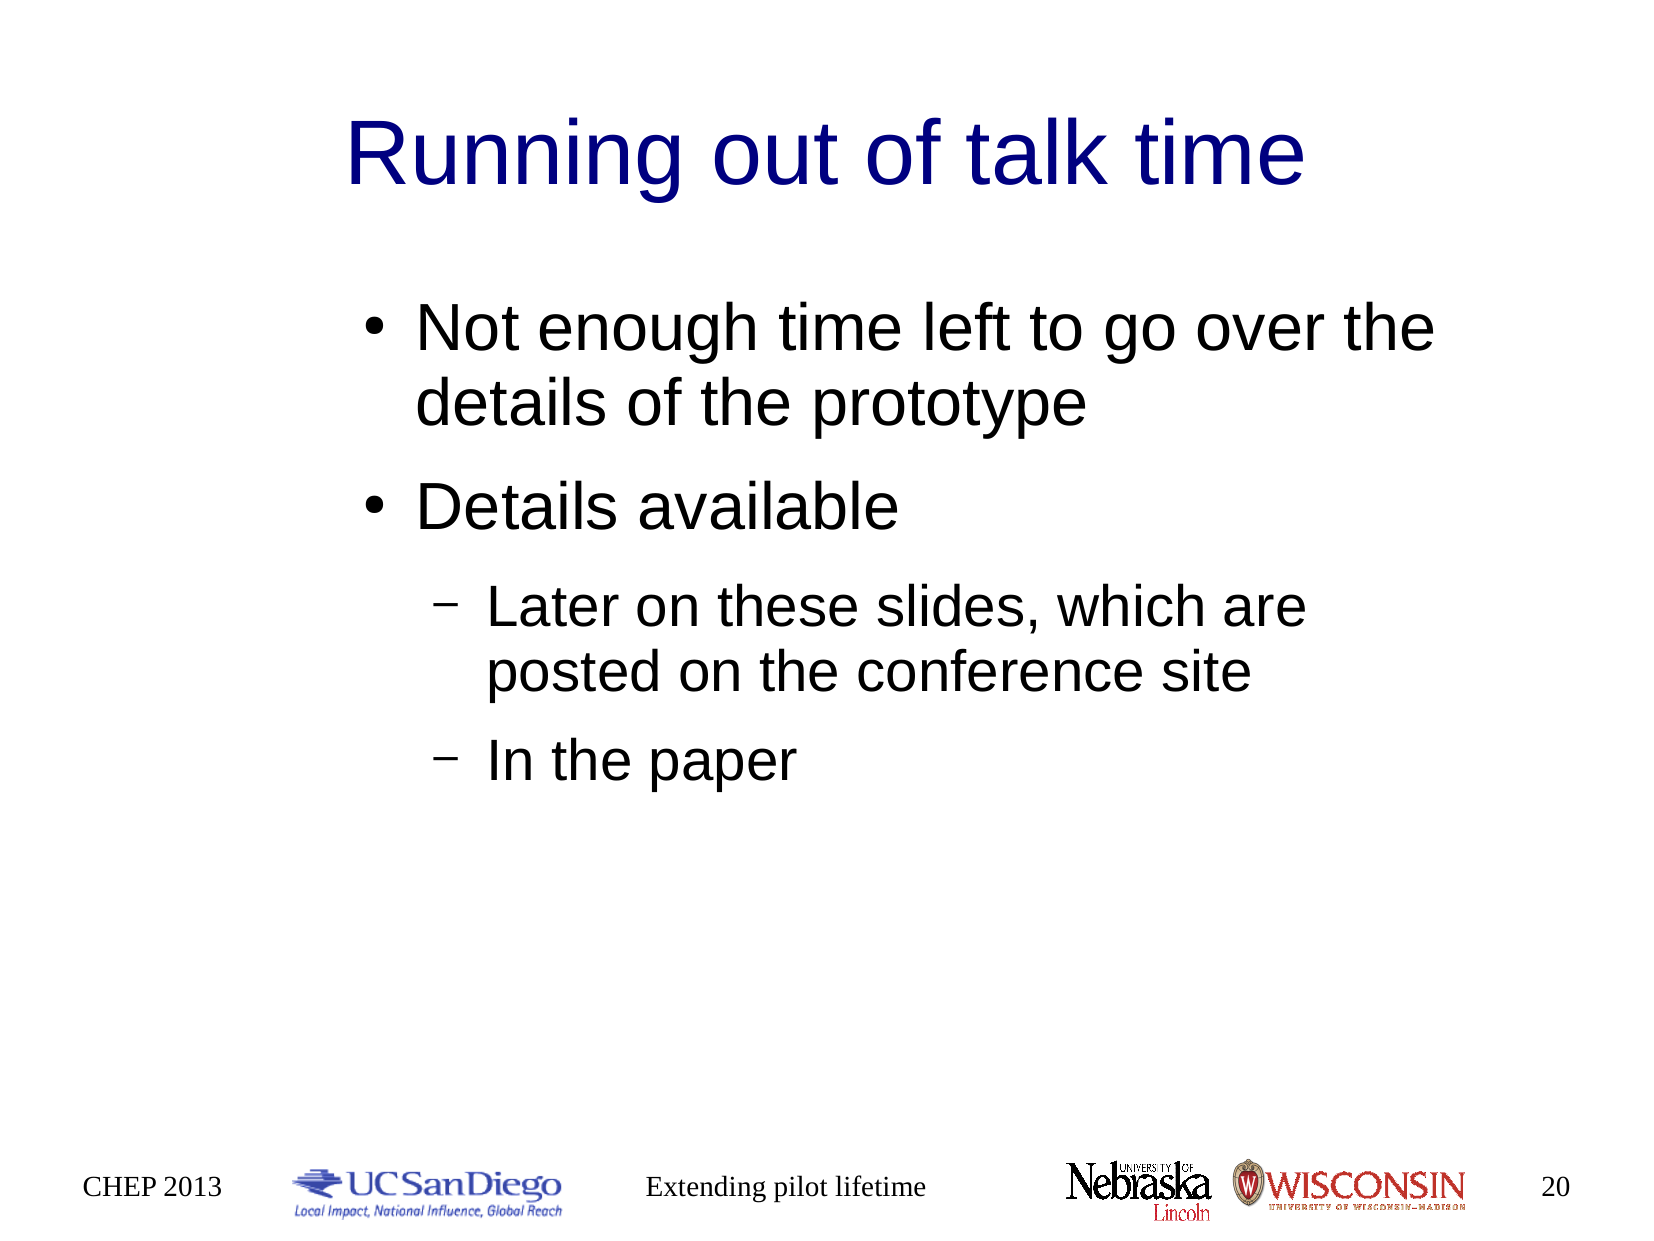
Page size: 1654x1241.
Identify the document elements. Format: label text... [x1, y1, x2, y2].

picture [292, 1169, 563, 1220]
picture [1232, 1158, 1465, 1210]
picture [1066, 1160, 1212, 1221]
list Not enough time left to go over the details of the prototype Details available Later on these slides, which are posted on the conference site In the paper [345, 290, 1441, 1010]
title Running out of talk time [82, 49, 1571, 257]
